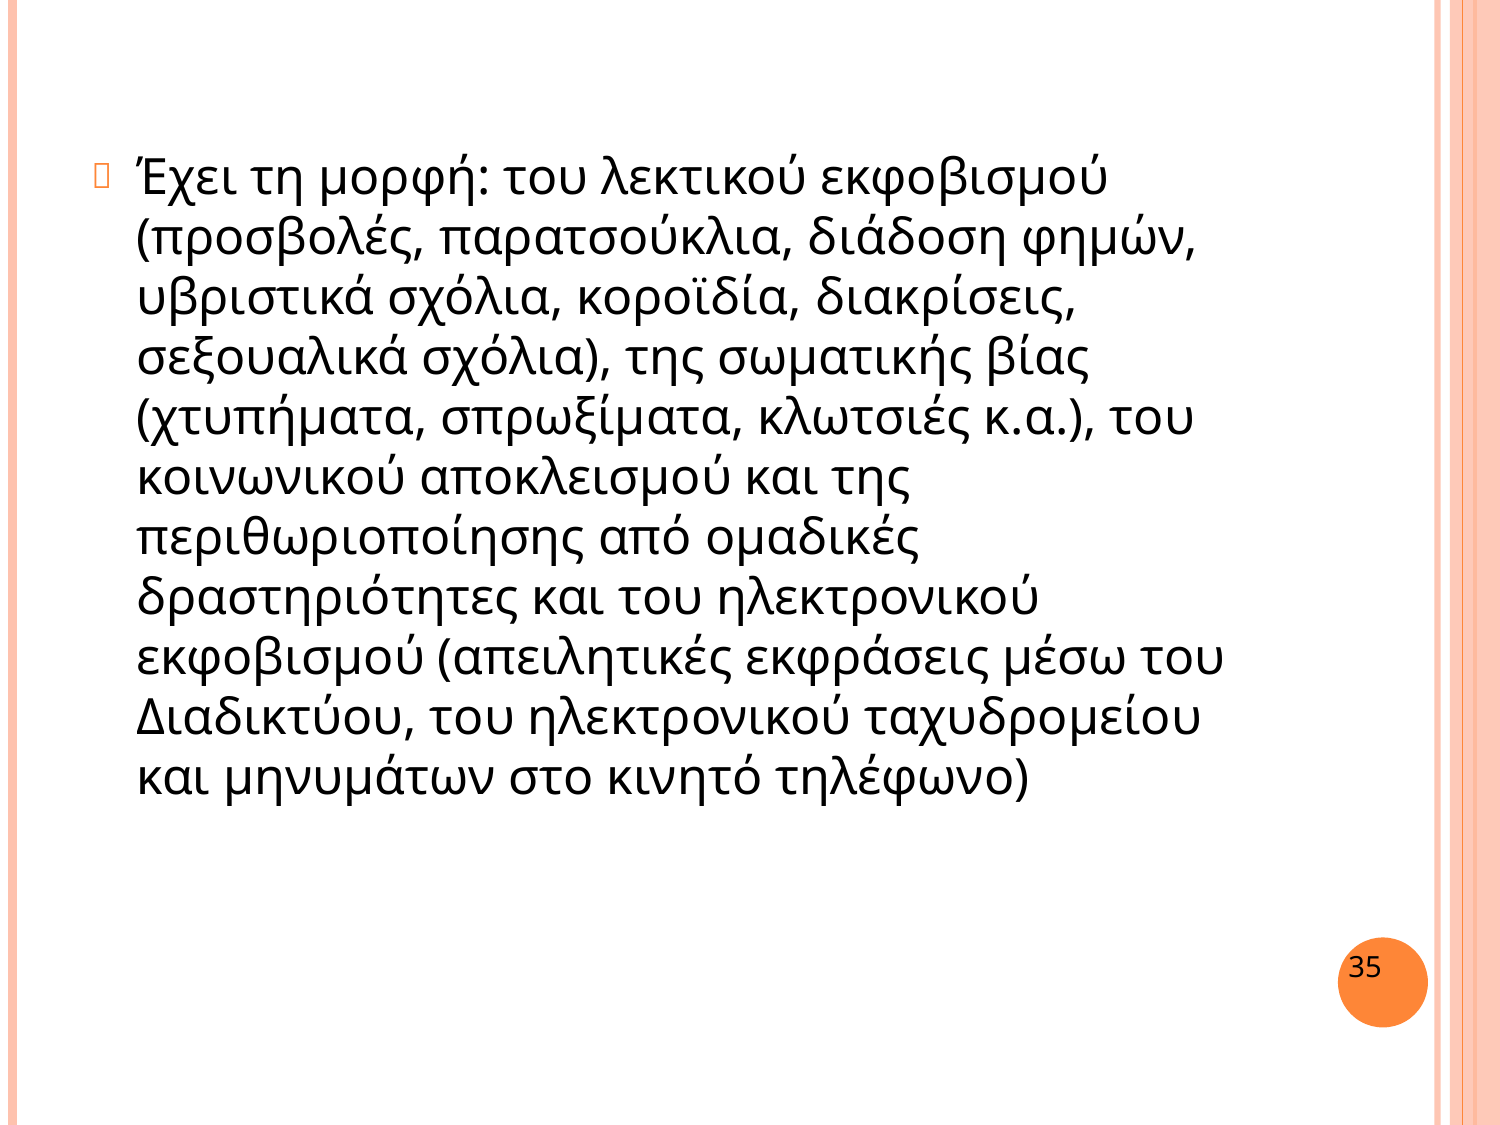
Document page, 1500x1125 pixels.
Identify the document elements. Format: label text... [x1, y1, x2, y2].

slide_number <αριθμός> [1333, 940, 1434, 1027]
list Έχει τη μορφή: του λεκτικού εκφοβισμού (προσβολές, παρατσούκλια, διάδοση φημών, υβριστικά σχόλια, κοροϊδία, διακρίσεις, σεξουαλικά σχόλια), της σωματικής βίας (χτυπήματα, σπρωξίματα, κλωτσιές κ.α.), του κοινωνικού αποκλεισμού και της περιθωριοποίησης από ομαδικές δραστηριότητες και του ηλεκτρονικού εκφοβισμού (απειλητικές εκφράσεις μέσω του Διαδικτύου, του ηλεκτρονικού ταχυδρομείου και μηνυμάτων στο κινητό τηλέφωνο) [76, 137, 1302, 937]
